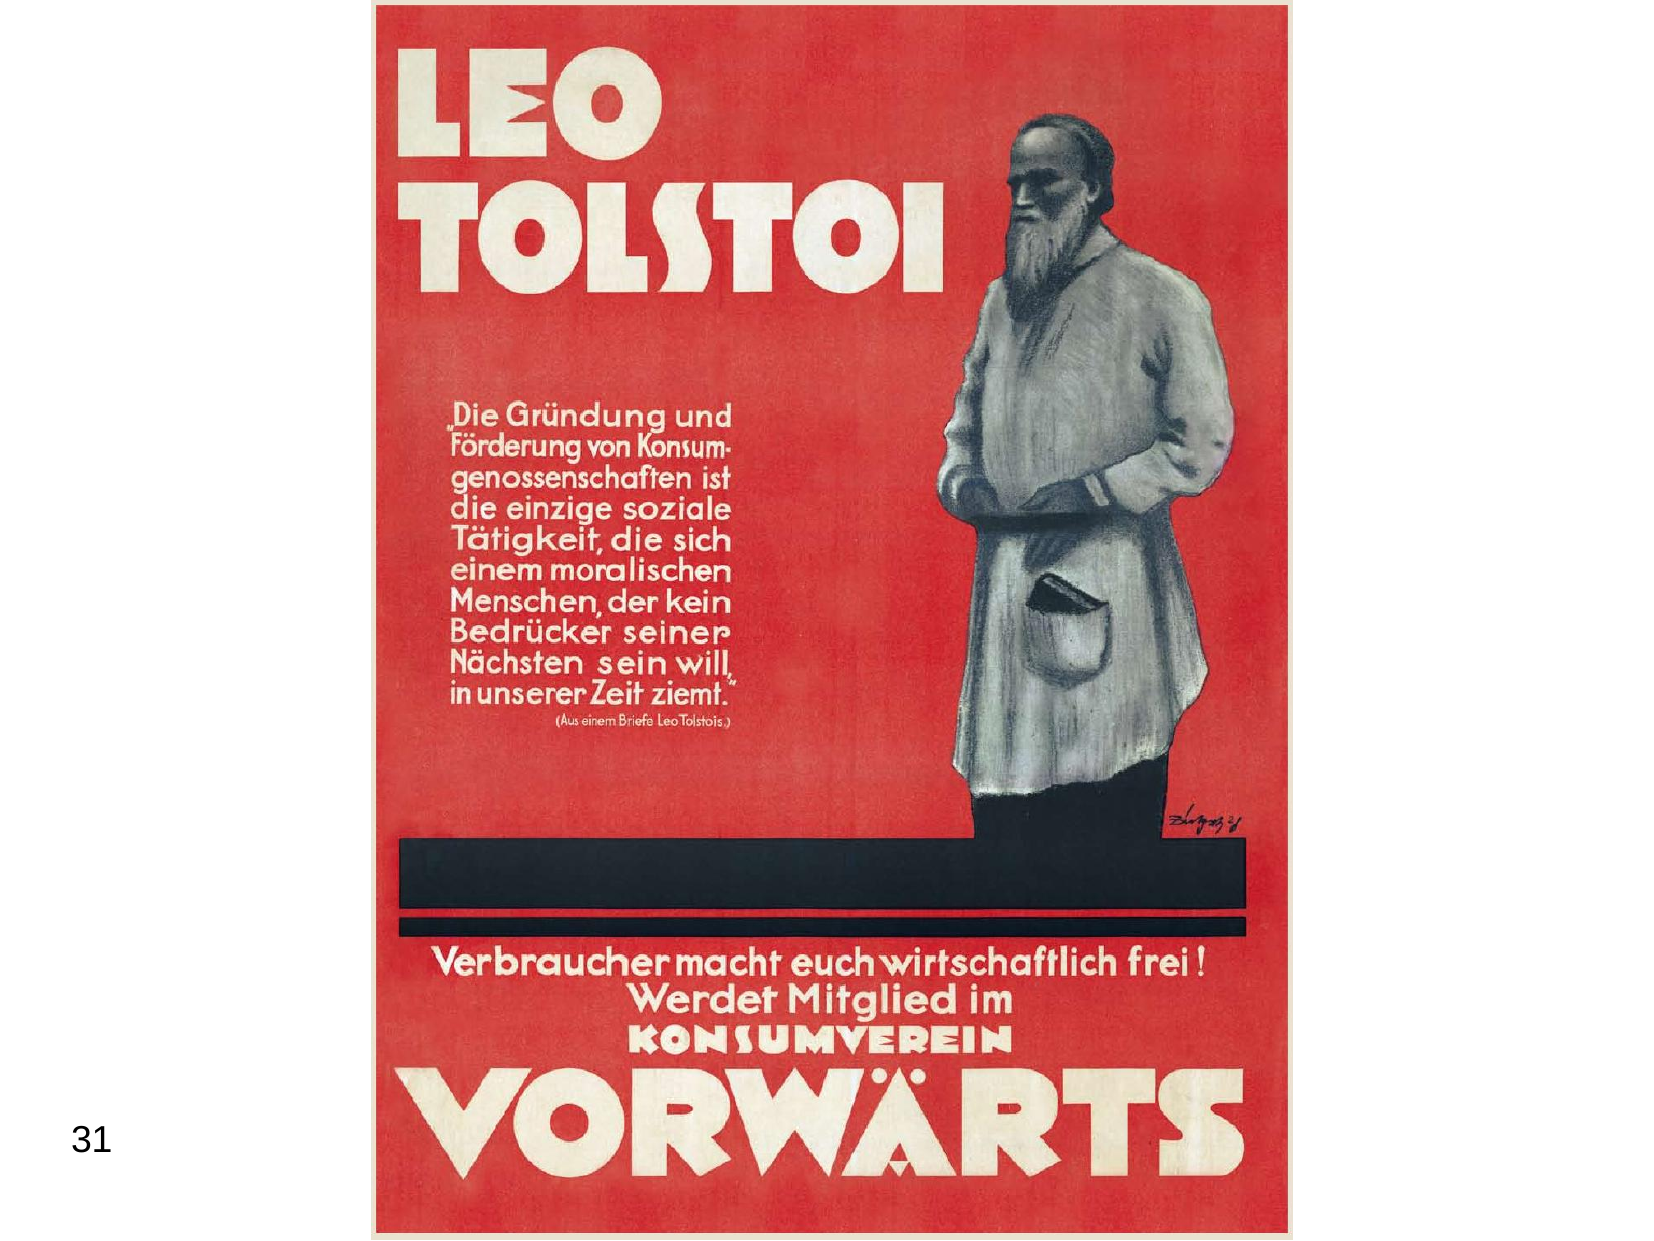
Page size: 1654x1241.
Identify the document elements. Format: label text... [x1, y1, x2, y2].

text_box <Nummer> [56, 1111, 274, 1182]
picture [371, 0, 1293, 1240]
